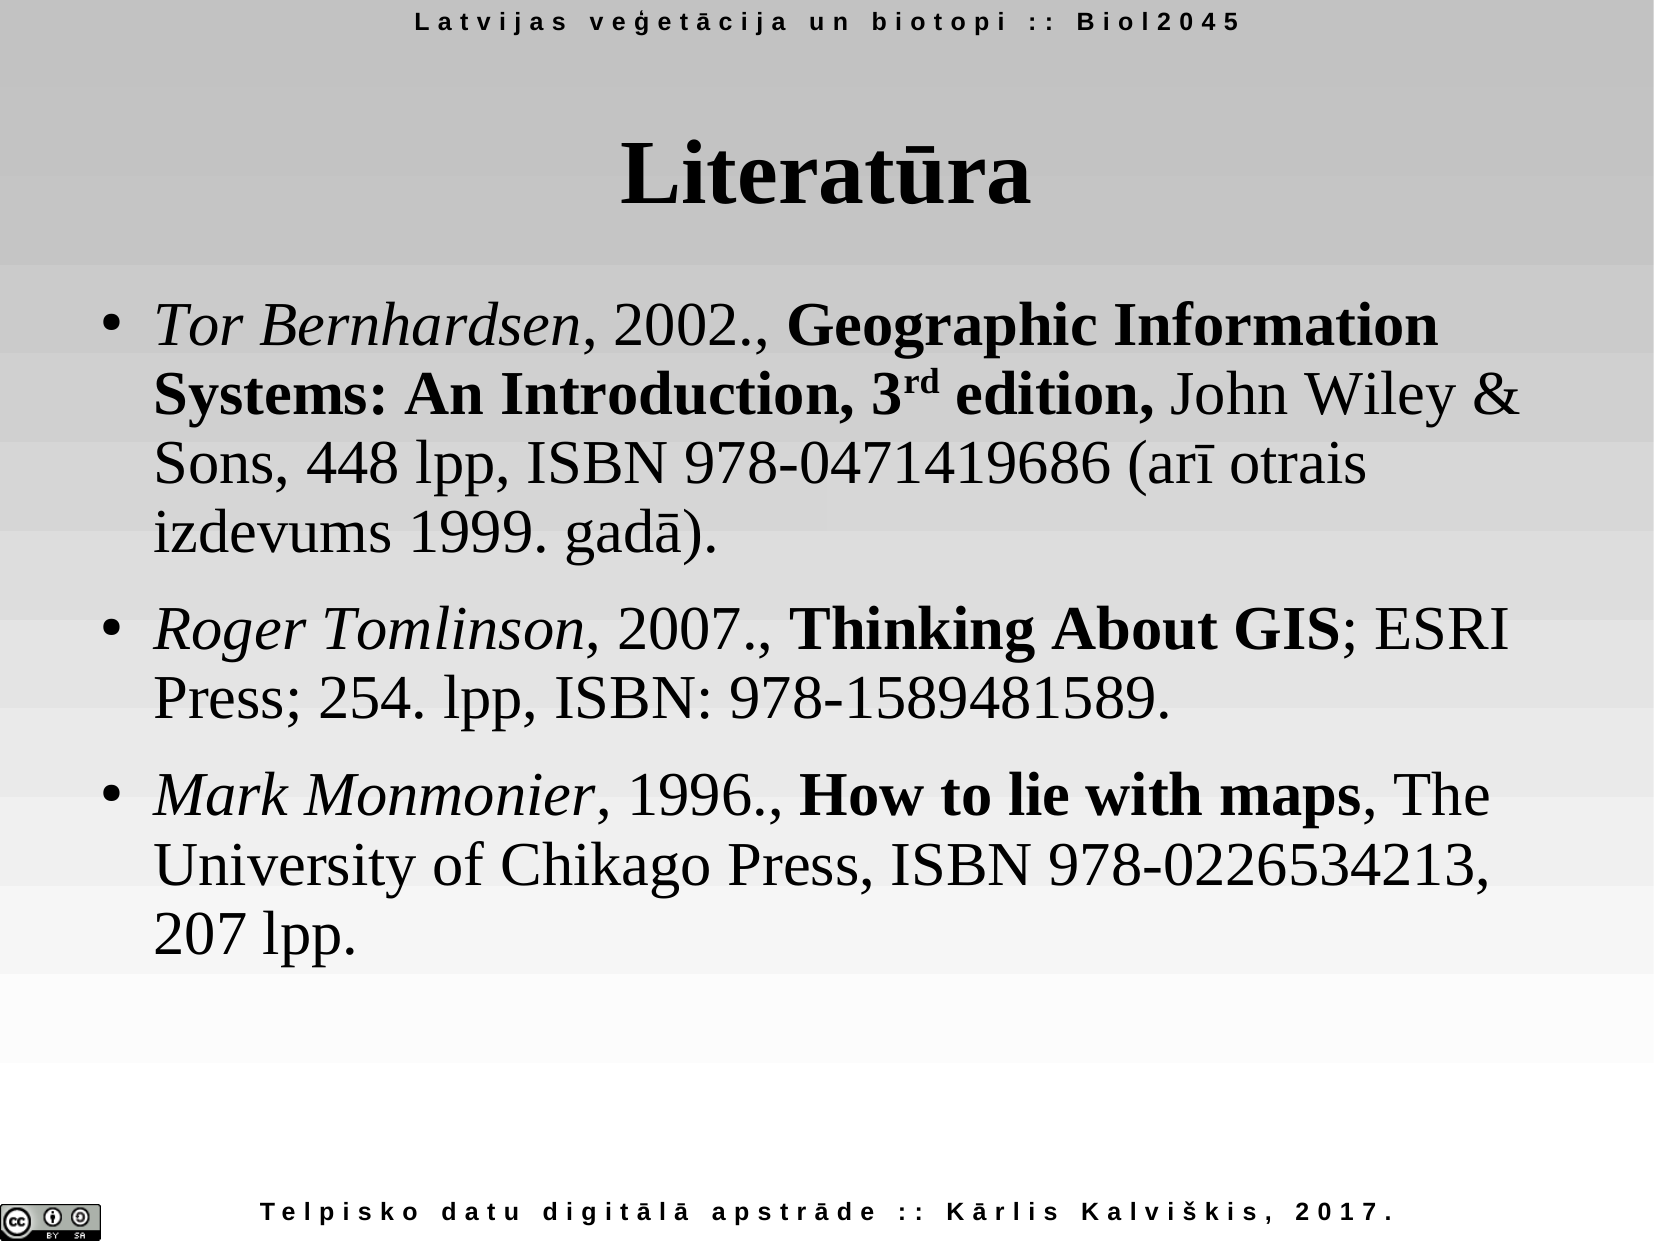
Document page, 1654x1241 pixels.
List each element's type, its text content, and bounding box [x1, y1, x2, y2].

title Literatūra [29, 49, 1625, 296]
list Tor Bernhardsen, 2002., Geographic Information Systems: An Introduction, 3rd edition, John Wiley & Sons, 448 lpp, ISBN 978-0471419686 (arī otrais izdevums 1999. gadā). Roger Tomlinson, 2007., Thinking About GIS; ESRI Press; 254. lpp, ISBN: 978-1589481589. Mark Monmonier, 1996., How to lie with maps, The University of Chikago Press, ISBN 978-0226534213, 207 lpp. [82, 289, 1571, 1113]
picture [0, 0, 1654, 1241]
